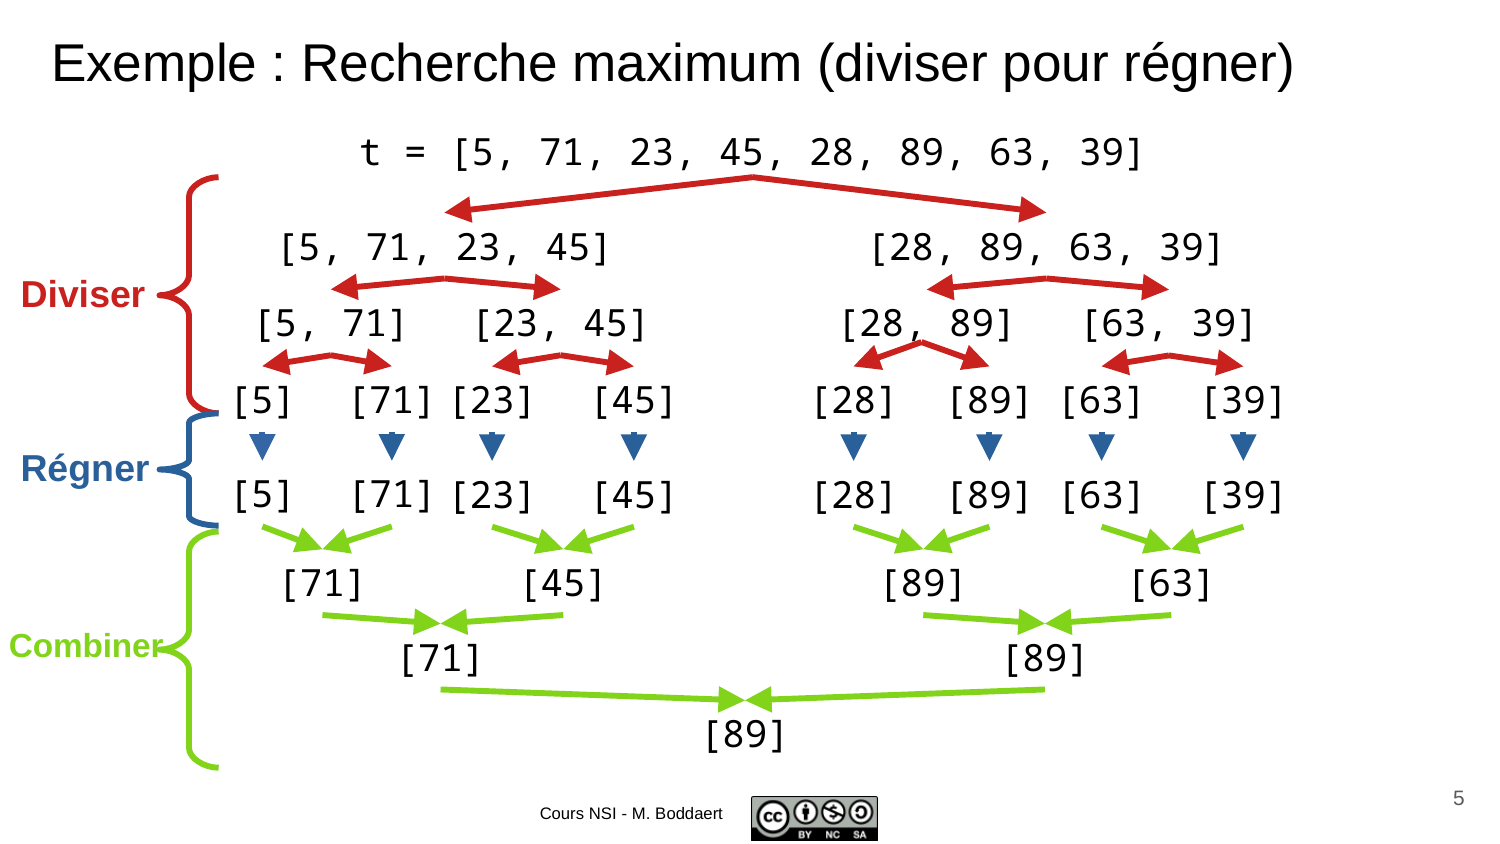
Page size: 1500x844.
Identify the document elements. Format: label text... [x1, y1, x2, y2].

text_box [71] [332, 460, 432, 513]
text_box [5] [219, 460, 311, 513]
text_box [89] [985, 623, 1105, 676]
text_box [45] [503, 549, 624, 602]
text_box [45] [574, 366, 694, 419]
text_box [63] [1041, 366, 1162, 419]
text_box [71] [380, 623, 501, 676]
text_box [89] [929, 366, 1041, 419]
text_box [28] [793, 366, 914, 419]
slide_number <numéro> [1389, 764, 1480, 830]
text_box [28] [793, 460, 914, 514]
text_box [89] [685, 701, 805, 753]
text_box [23] [432, 460, 552, 514]
text_box [159, 177, 219, 526]
text_box [71] [331, 366, 432, 419]
text_box [63] [1041, 460, 1162, 514]
text_box [174, 531, 219, 768]
text_box Régner [5, 440, 159, 499]
text_box [5, 71, 23, 45] [260, 212, 629, 265]
title Exemple : Recherche maximum (diviser pour régner) [51, 13, 1449, 108]
text_box t = [5, 71, 23, 45, 28, 89, 63, 39] [29, 120, 1477, 178]
text_box [28, 89] [821, 289, 1032, 342]
text_box [28, 89, 63, 39] [851, 212, 1242, 265]
text_box [5] [219, 366, 311, 419]
text_box [89] [929, 460, 1041, 514]
text_box [71] [262, 549, 383, 602]
text_box [63] [1111, 549, 1232, 602]
text_box [89] [863, 549, 984, 602]
text_box [45] [574, 460, 694, 514]
text_box [23] [432, 366, 552, 419]
text_box Combiner [0, 620, 174, 674]
picture [751, 796, 878, 841]
text_box [5, 71] [237, 289, 425, 342]
text_box [39] [1183, 366, 1304, 419]
text_box [39] [1183, 460, 1304, 514]
text_box [23, 45] [455, 289, 666, 342]
text_box [63, 39] [1064, 289, 1274, 342]
text_box Diviser [5, 265, 157, 325]
